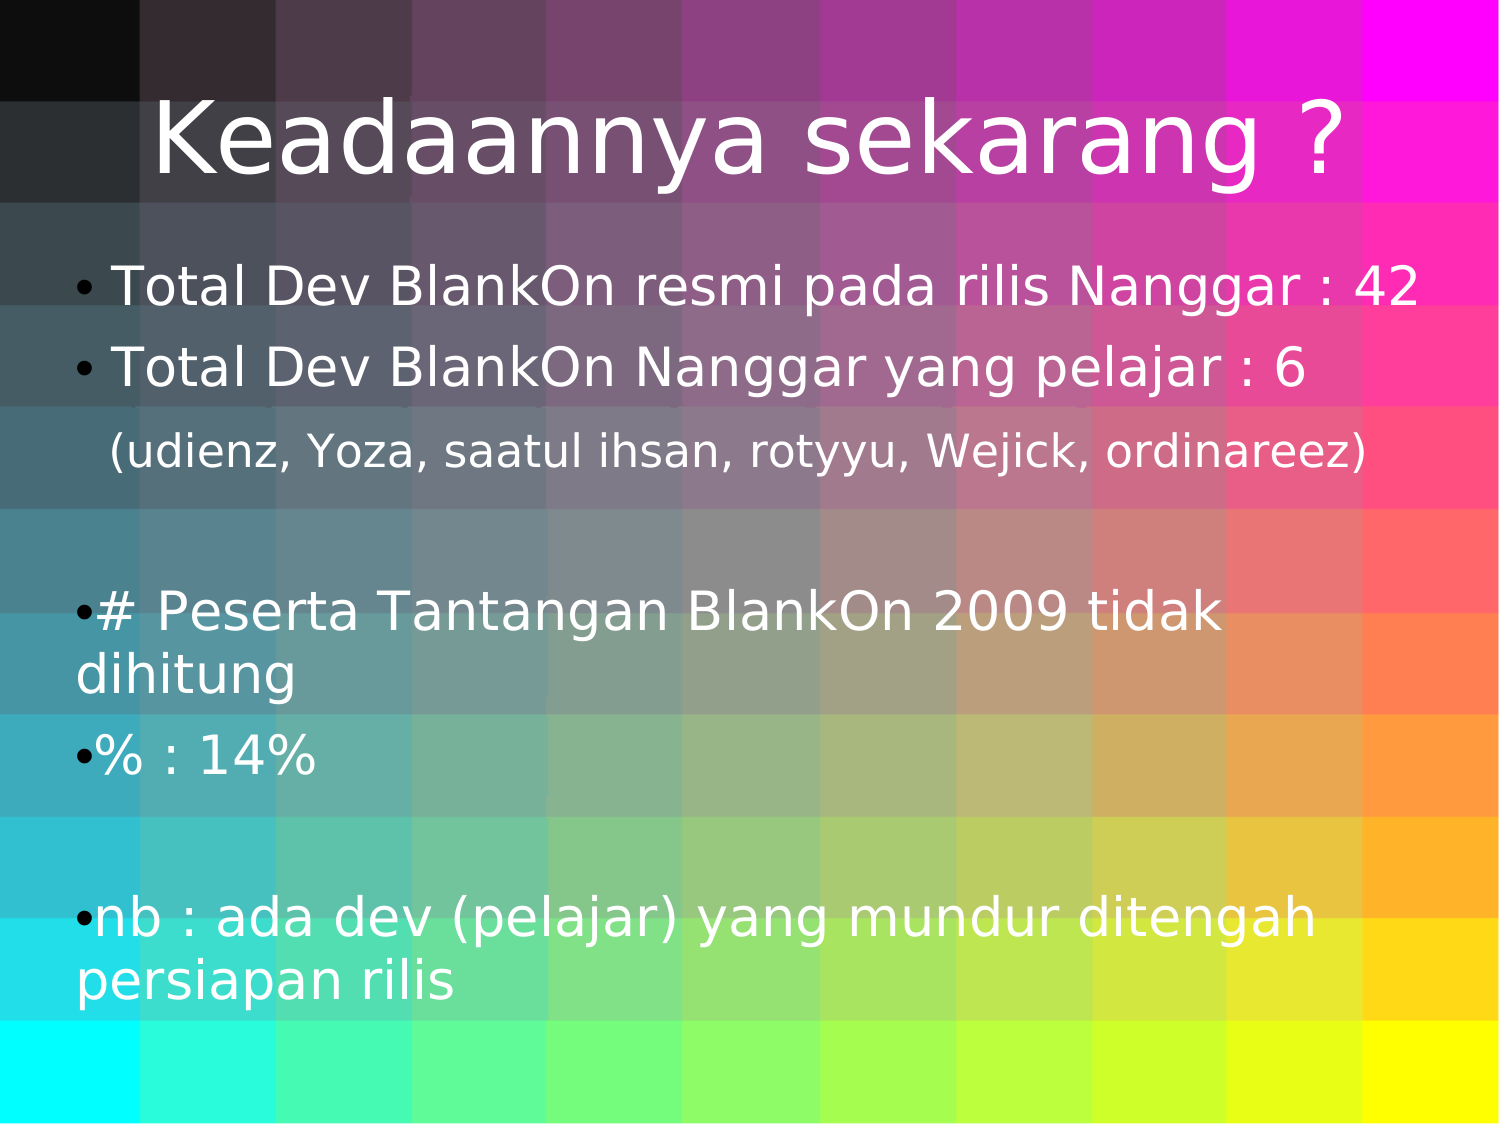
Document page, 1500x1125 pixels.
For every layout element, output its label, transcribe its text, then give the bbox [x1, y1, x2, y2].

title Keadaannya sekarang ? [75, 51, 1426, 226]
picture [0, 0, 1500, 1125]
subtitle Total Dev BlankOn resmi pada rilis Nanggar : 42 Total Dev BlankOn Nanggar yang pelajar : 6 (udienz, Yoza, saatul ihsan, rotyyu, Wejick, ordinareez) # Peserta Tantangan BlankOn 2009 tidak dihitung % : 14% nb : ada dev (pelajar) yang mundur ditengah persiapan rilis [75, 254, 1426, 1013]
